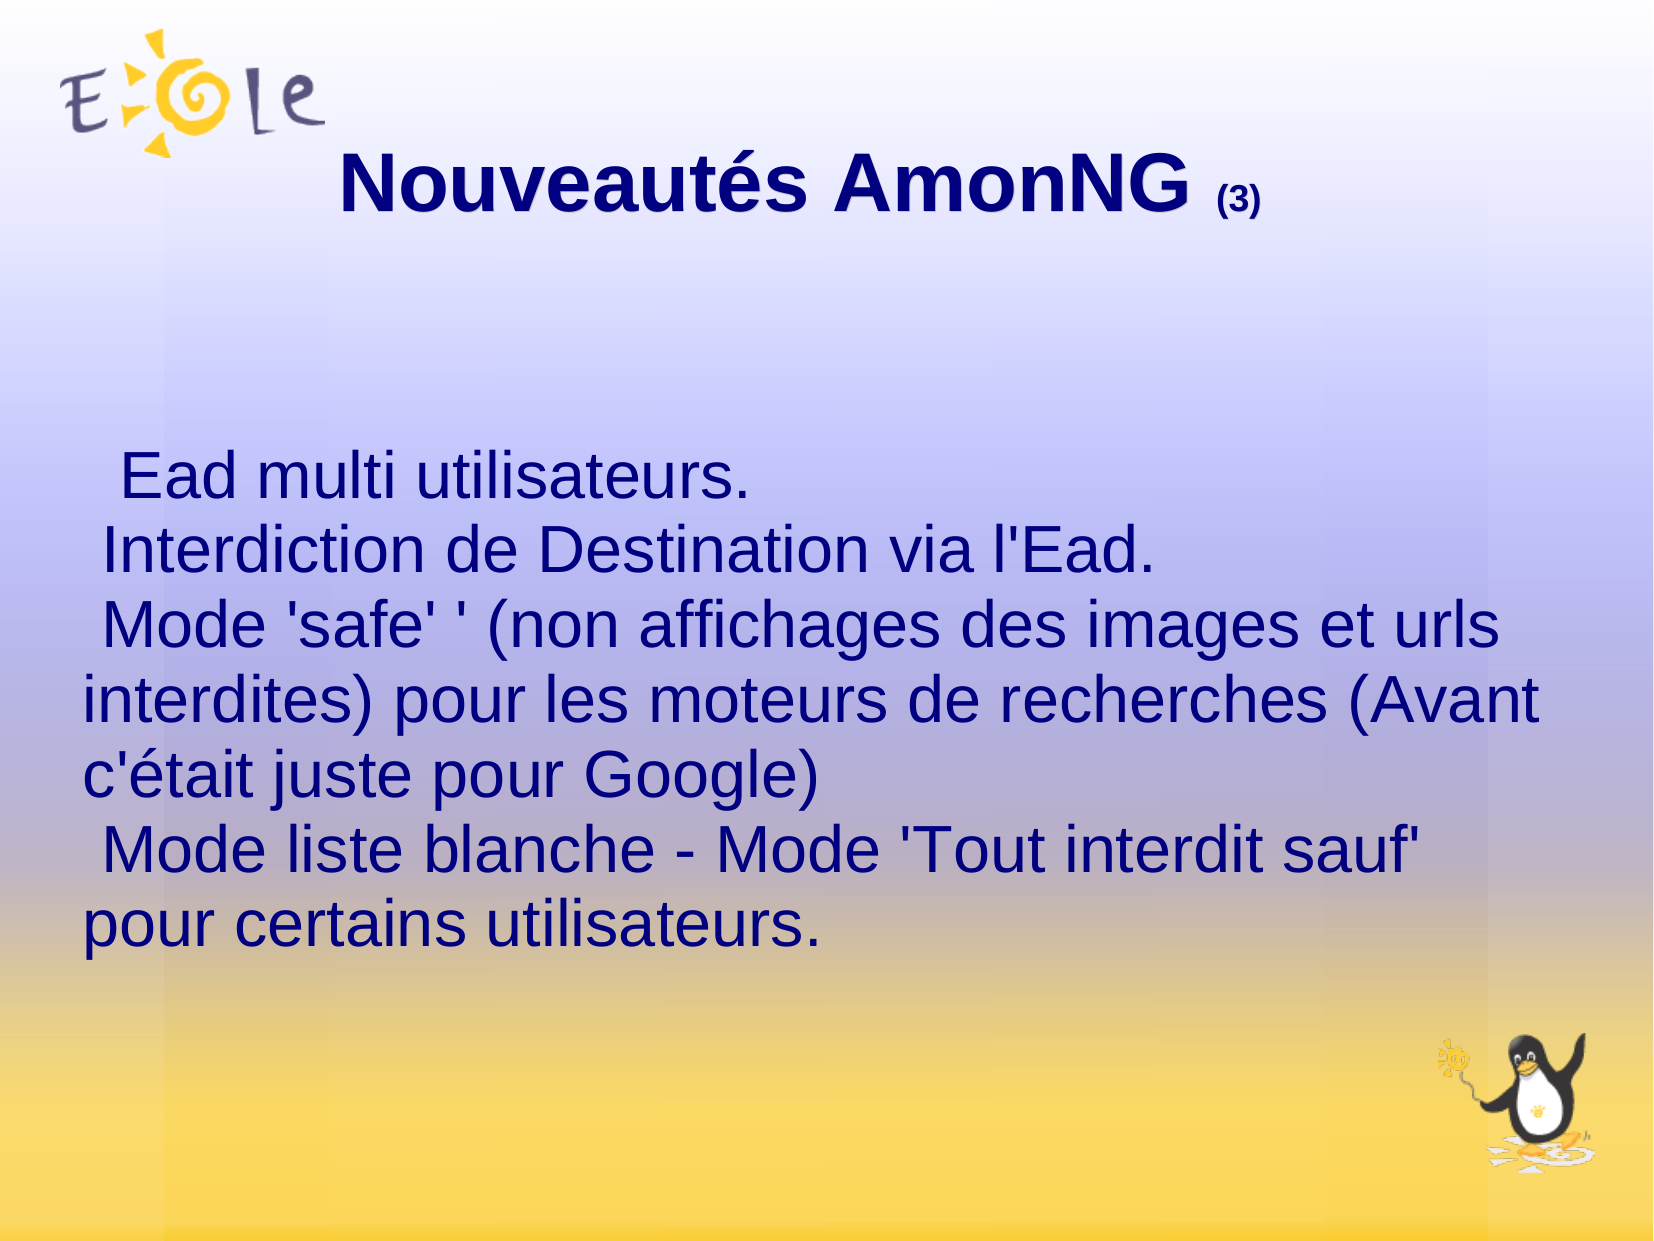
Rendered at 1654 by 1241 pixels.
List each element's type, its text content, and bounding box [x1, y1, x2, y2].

subtitle Ead multi utilisateurs. Interdiction de Destination via l'Ead. Mode 'safe' ' (non affichages des images et urls interdites) pour les moteurs de recherches (Avant c'était juste pour Google) Mode liste blanche - Mode 'Tout interdit sauf' pour certains utilisateurs. [82, 297, 1571, 1102]
picture [0, 0, 1654, 1241]
text_box Nouveautés AmonNG (3) [323, 128, 1277, 251]
